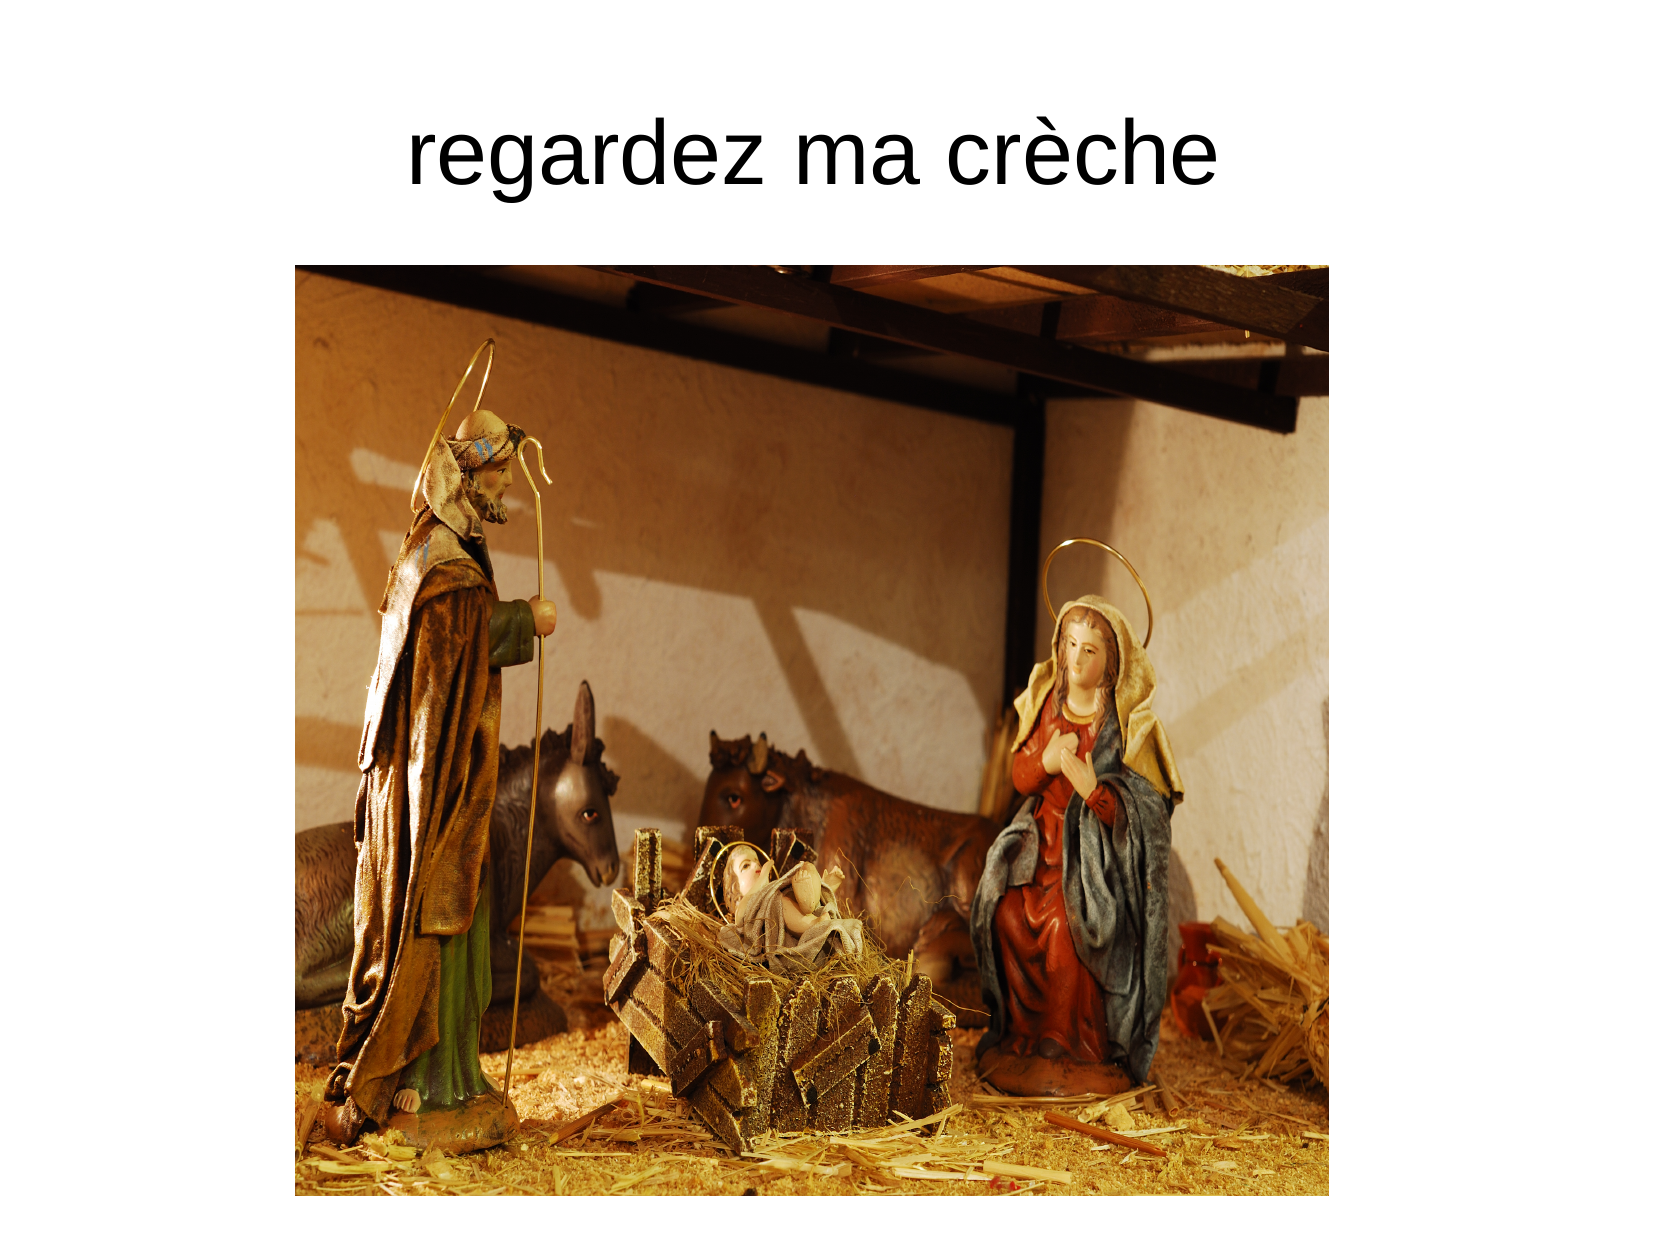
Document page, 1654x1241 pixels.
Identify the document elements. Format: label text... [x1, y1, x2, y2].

title regardez ma crèche [82, 49, 1571, 257]
picture [295, 265, 1329, 1196]
